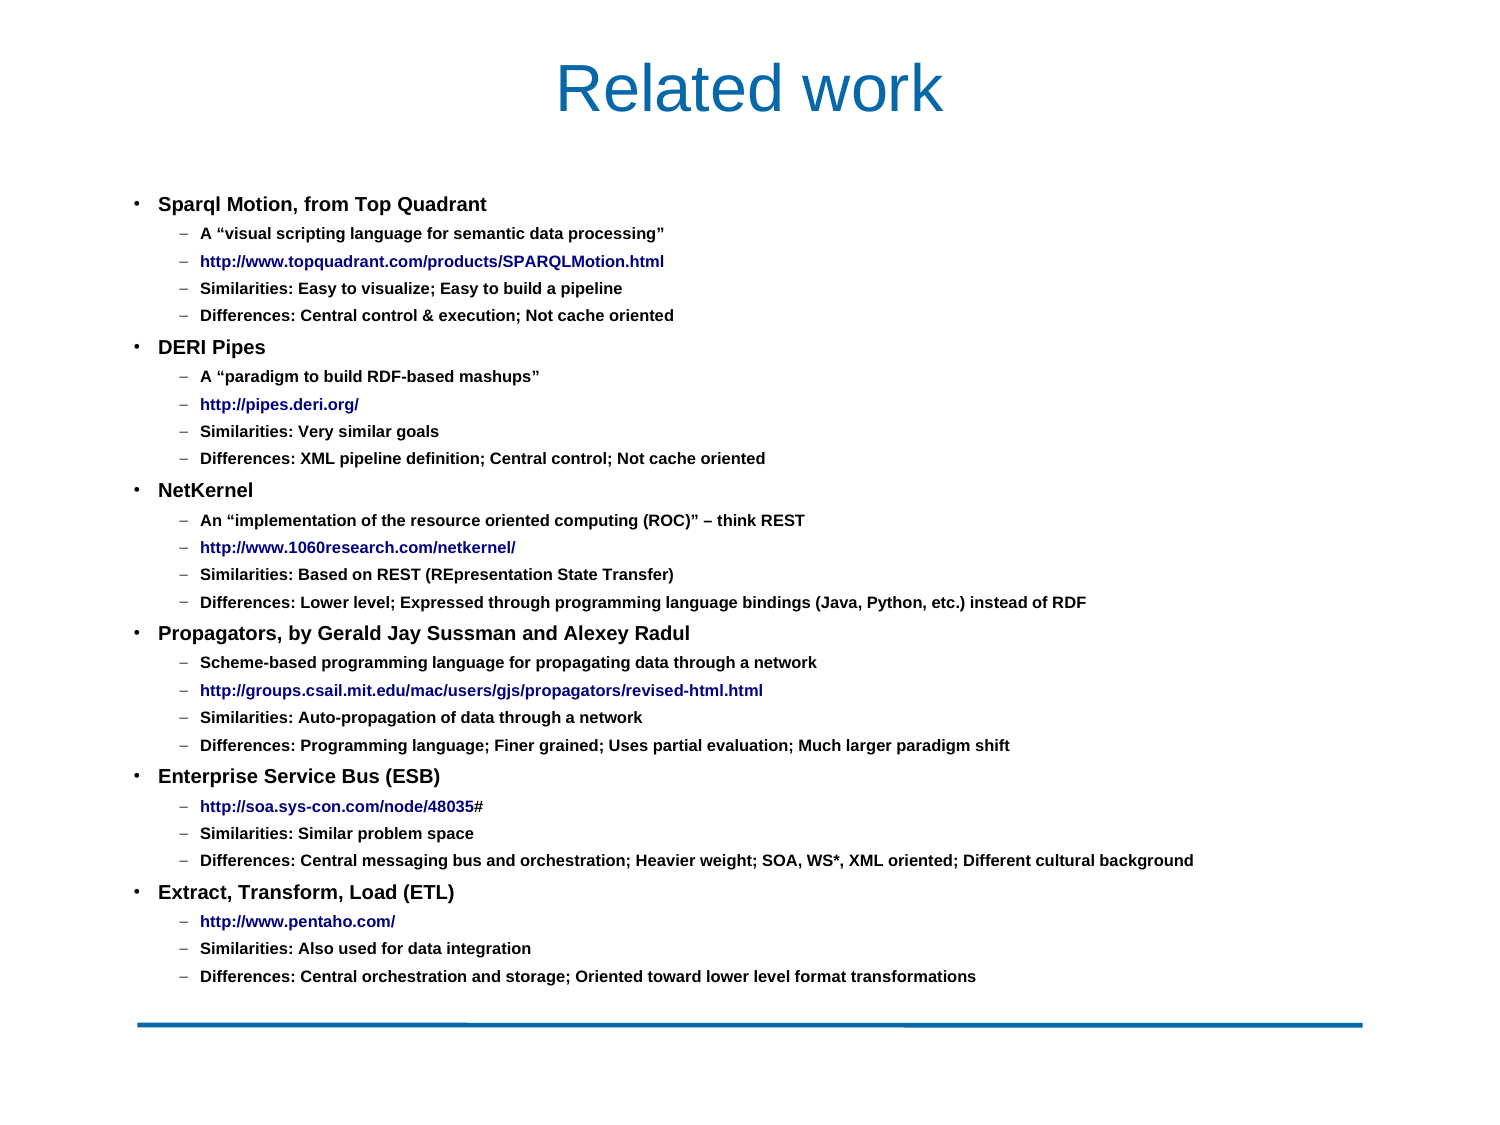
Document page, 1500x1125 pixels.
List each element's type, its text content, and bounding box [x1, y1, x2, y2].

title Related work [0, 6, 1500, 149]
list Sparql Motion, from Top Quadrant A “visual scripting language for semantic data processing” http://www.topquadrant.com/products/SPARQLMotion.html Similarities: Easy to visualize; Easy to build a pipeline Differences: Central control & execution; Not cache oriented DERI Pipes A “paradigm to build RDF-based mashups” http://pipes.deri.org/ Similarities: Very similar goals Differences: XML pipeline definition; Central control; Not cache oriented NetKernel An “implementation of the resource oriented computing (ROC)” – think REST http://www.1060research.com/netkernel/ Similarities: Based on REST (REpresentation State Transfer) Differences: Lower level; Expressed through programming language bindings (Java, Python, etc.) instead of RDF Propagators, by Gerald Jay Sussman and Alexey Radul Scheme-based programming language for propagating data through a network http://groups.csail.mit.edu/mac/users/gjs/propagators/revised-html.html Similarities: Auto-propagation of data through a network Differences: Programming language; Finer grained; Uses partial evaluation; Much larger paradigm shift Enterprise Service Bus (ESB) http://soa.sys-con.com/node/48035# Similarities: Similar problem space Differences: Central messaging bus and orchestration; Heavier weight; SOA, WS*, XML oriented; Different cultural background Extract, Transform, Load (ETL) http://www.pentaho.com/ Similarities: Also used for data integration Differences: Central orchestration and storage; Oriented toward lower level format transformations [115, 179, 1387, 1005]
